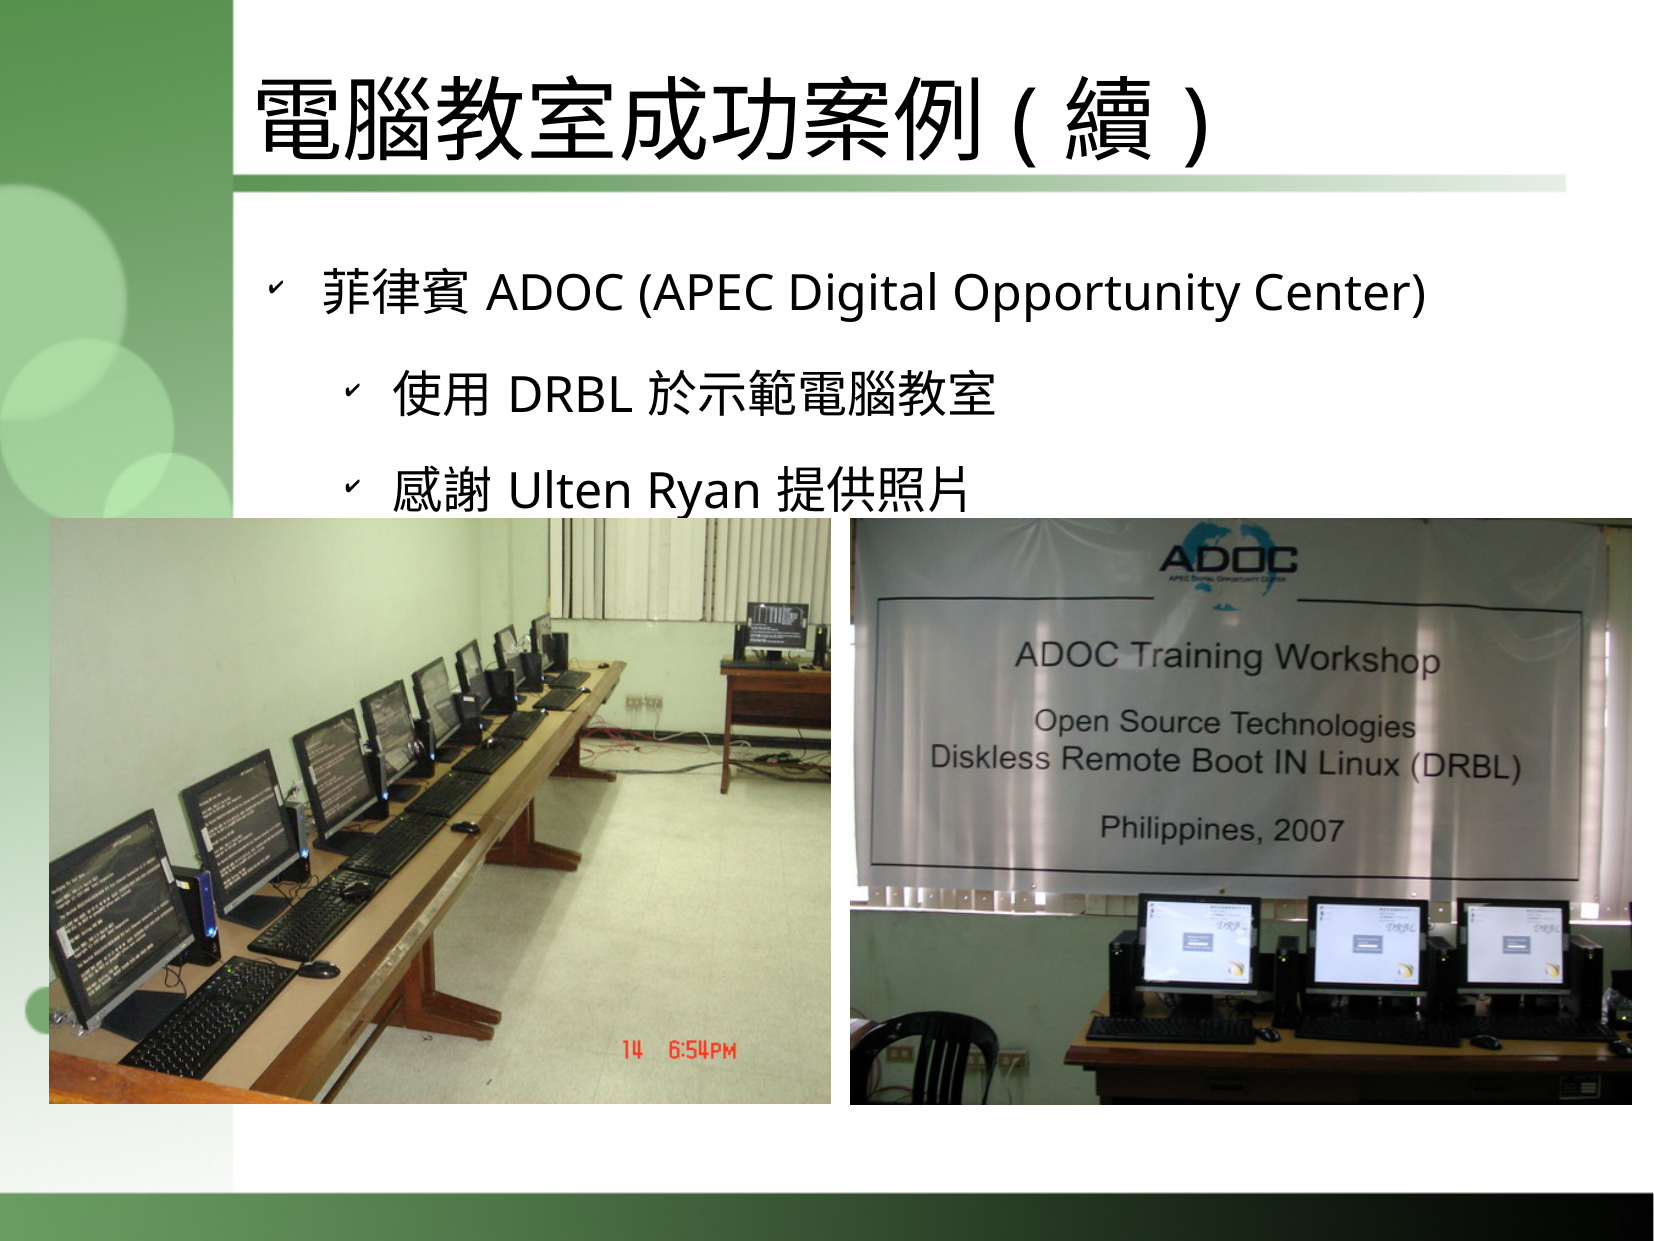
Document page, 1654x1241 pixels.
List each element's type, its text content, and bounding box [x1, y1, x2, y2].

title 電腦教室成功案例(續) [236, 41, 1595, 185]
list 菲律賓ADOC (APEC Digital Opportunity Center) 使用DRBL於示範電腦教室 感謝Ulten Ryan提供照片 [236, 244, 1595, 931]
picture [0, 0, 1654, 1241]
